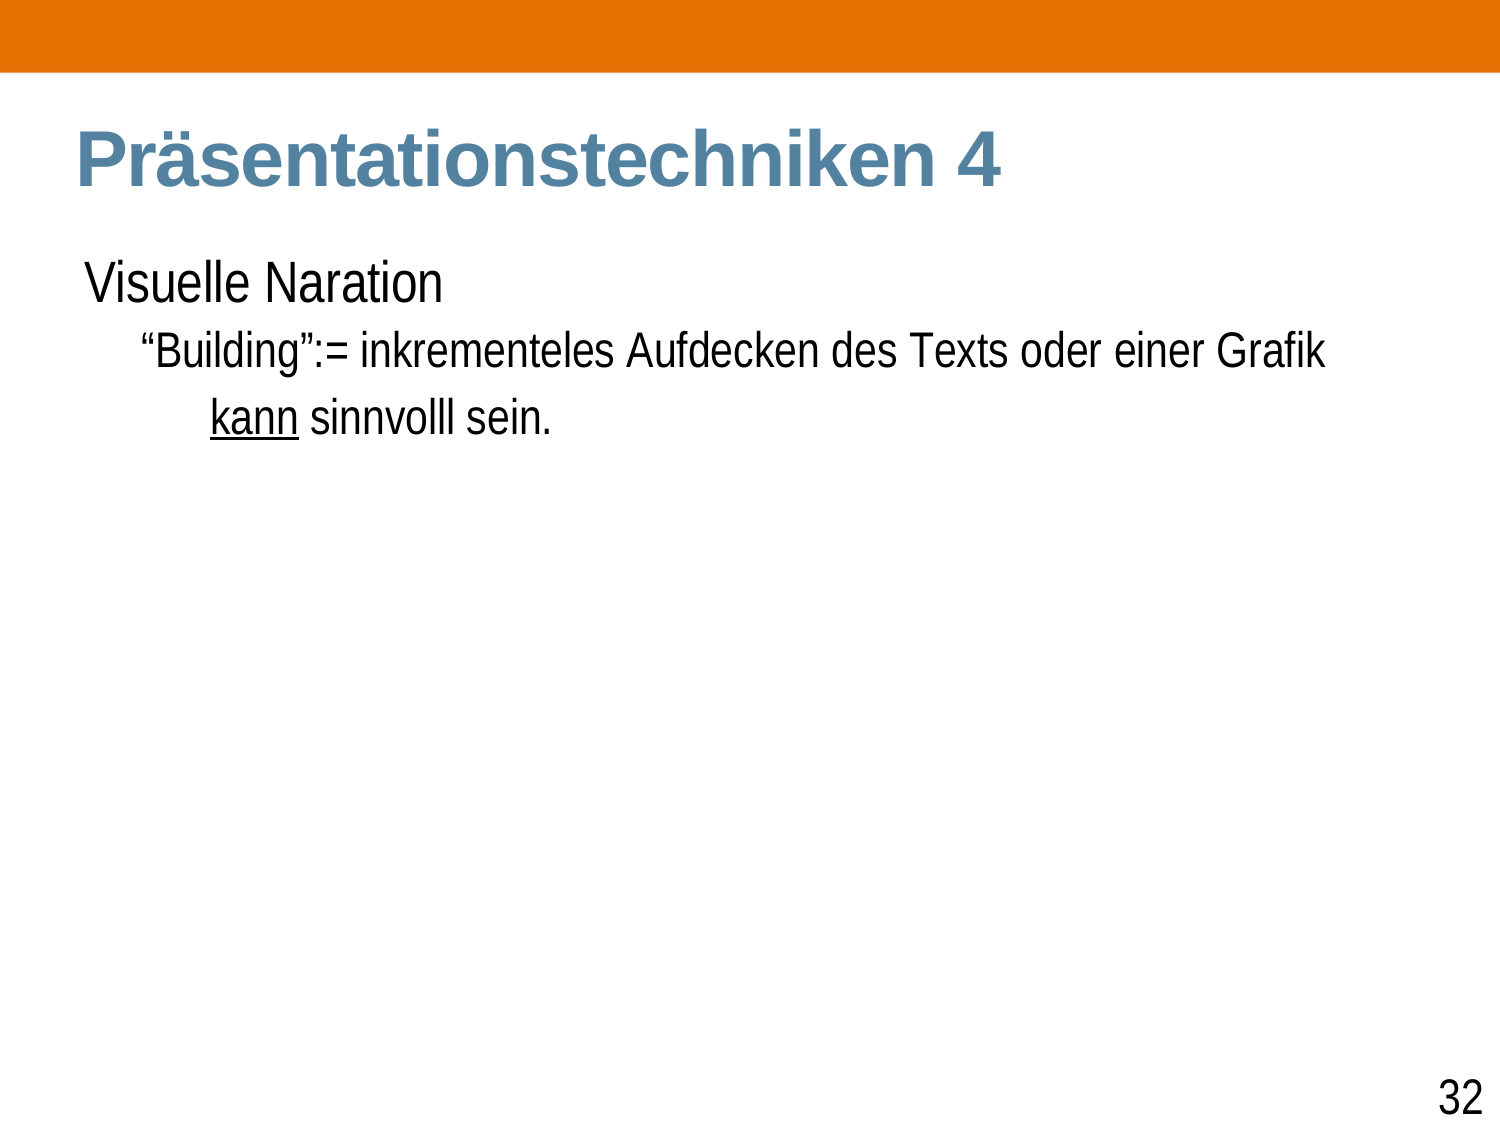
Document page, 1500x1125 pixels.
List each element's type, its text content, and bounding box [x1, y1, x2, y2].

title Präsentationstechniken 4 [75, 122, 1438, 228]
list Visuelle Naration “Building”:= inkrementeles Aufdecken des Texts oder einer Grafik kann sinnvolll sein. [64, 257, 1402, 952]
picture [0, 0, 1500, 75]
